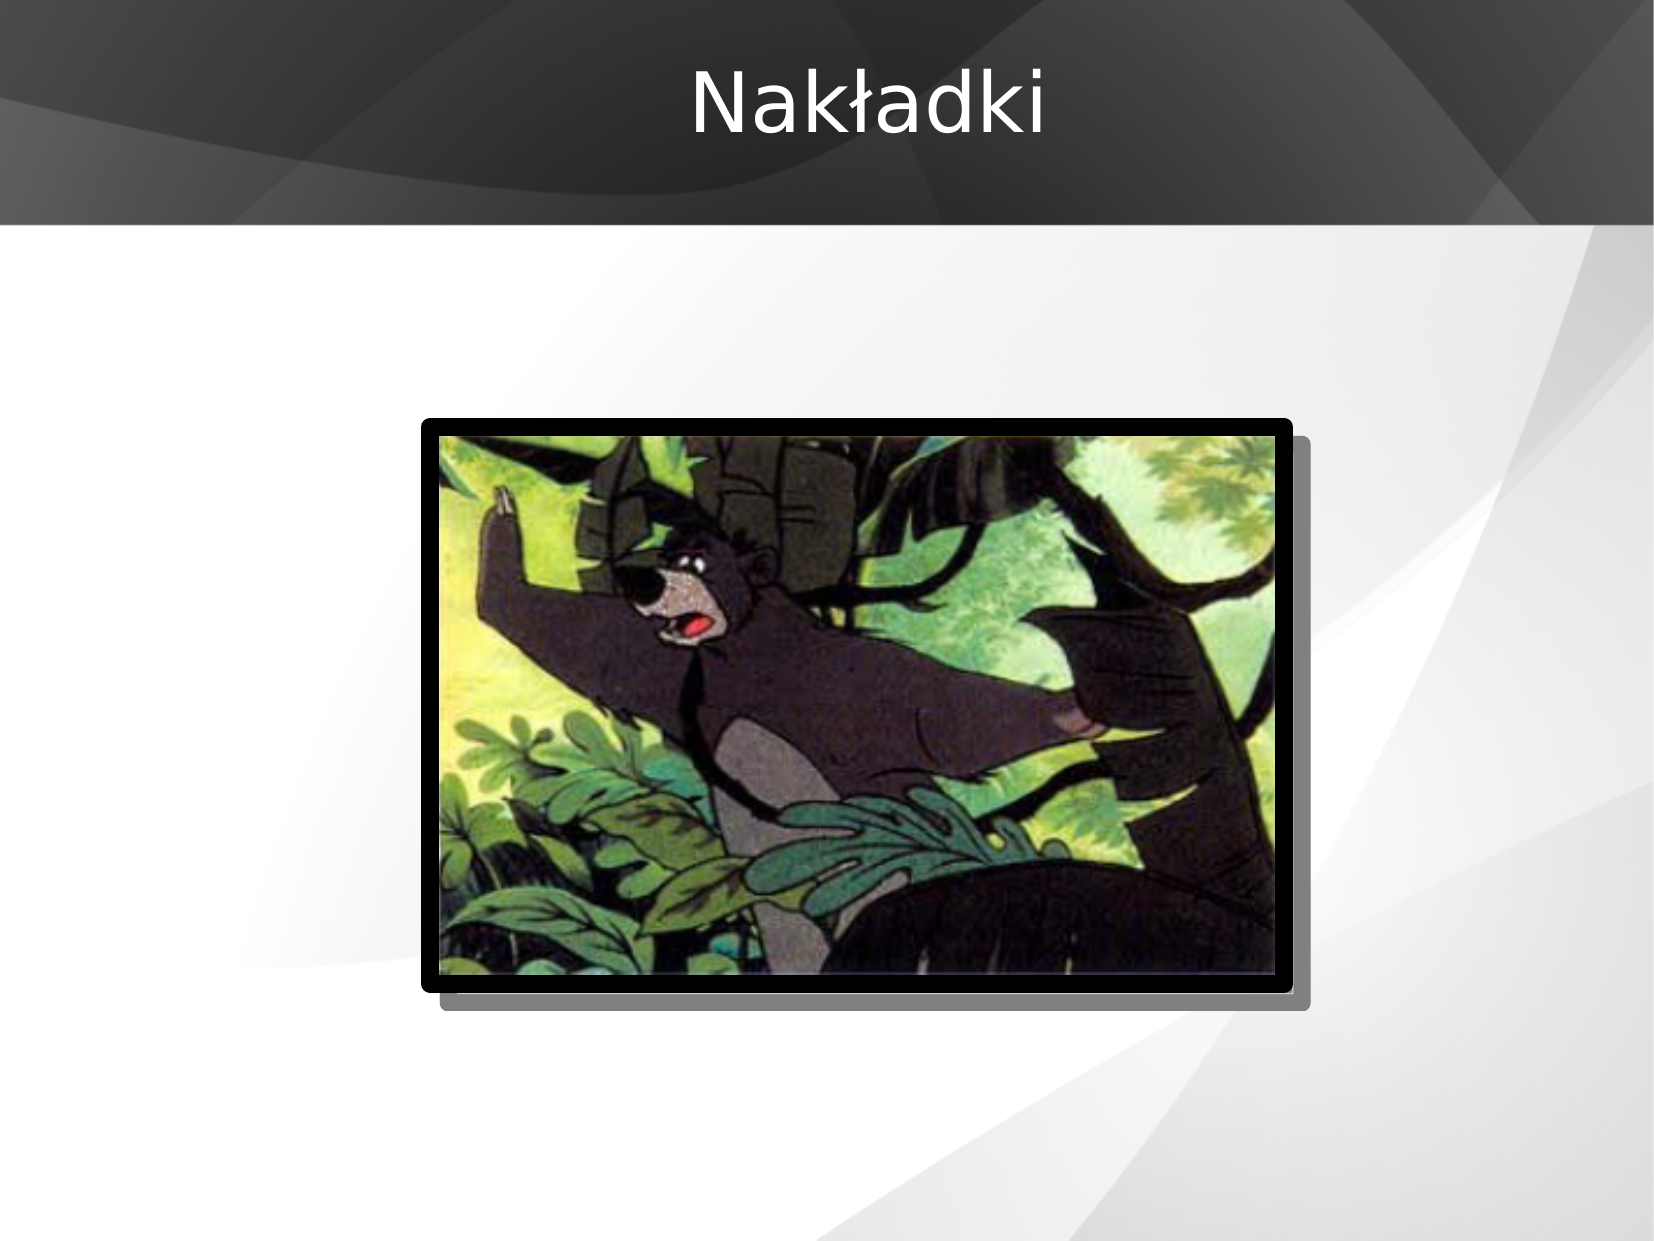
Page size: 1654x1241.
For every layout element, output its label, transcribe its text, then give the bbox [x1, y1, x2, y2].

picture [0, 0, 1654, 1241]
title Nakładki [124, 0, 1613, 208]
